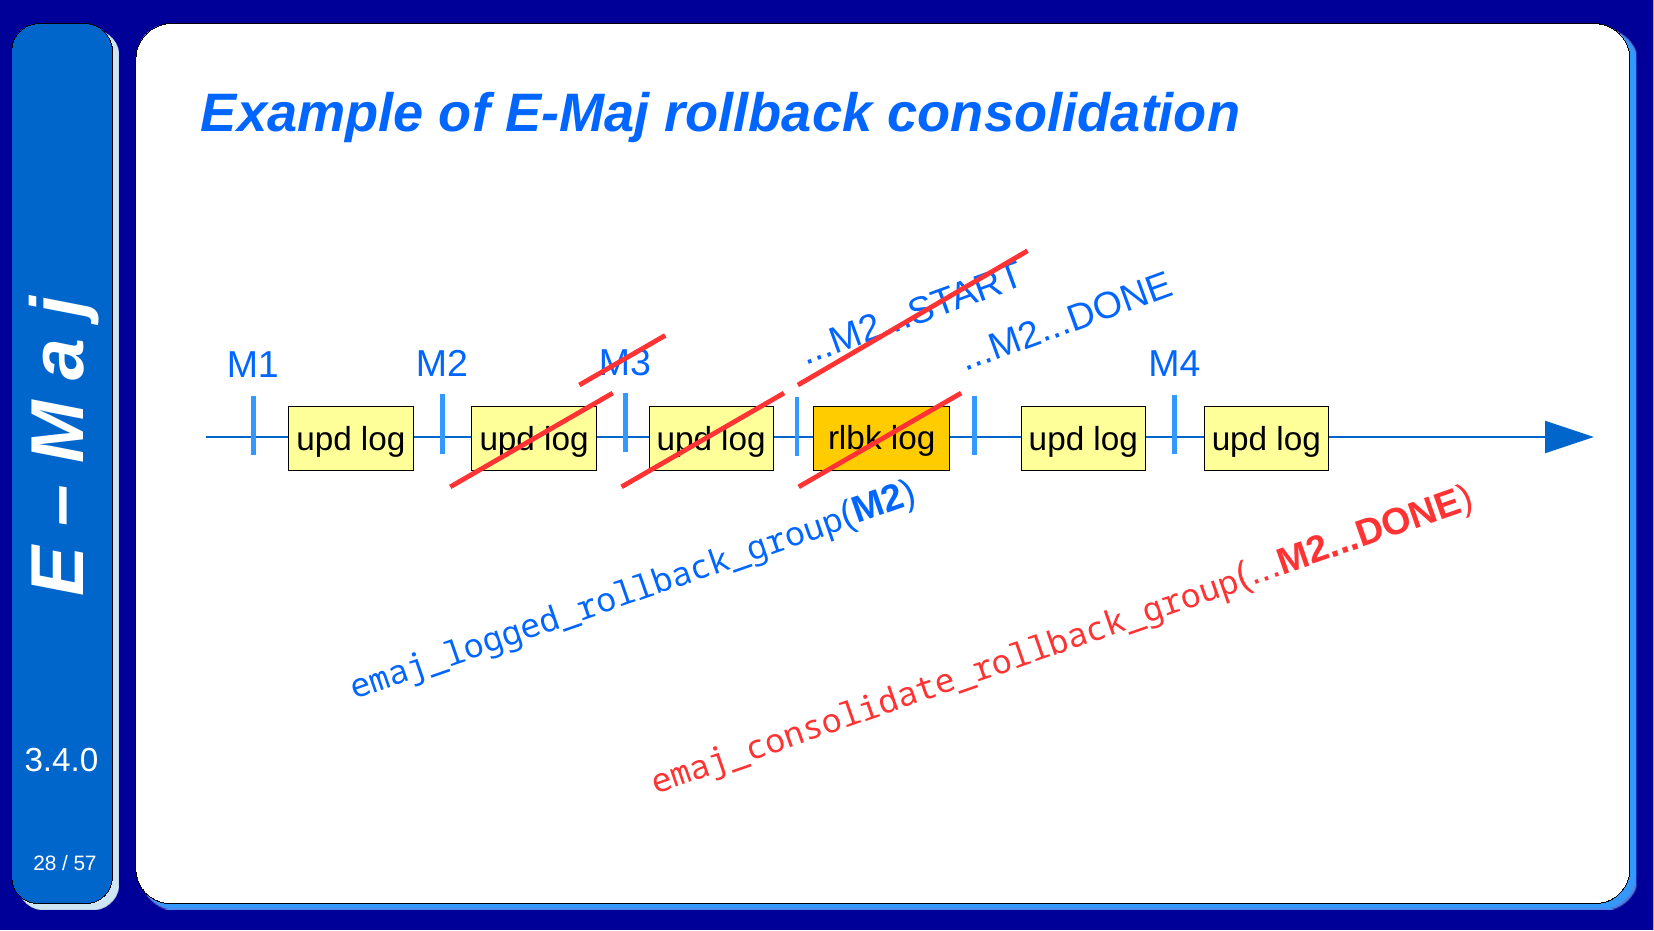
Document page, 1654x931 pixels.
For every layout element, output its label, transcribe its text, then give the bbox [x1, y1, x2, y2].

text_box upd log [485, 406, 597, 471]
text_box upd log [656, 406, 774, 471]
text_box upd log [288, 406, 414, 471]
text_box ...M2...DONE [937, 250, 1195, 391]
text_box ...M2...START [777, 241, 1046, 383]
text_box upd log [649, 406, 755, 467]
text_box rlbk log [813, 406, 932, 471]
text_box rlbk log [833, 406, 950, 471]
text_box upd log [1021, 406, 1146, 471]
text_box M2 [401, 335, 483, 393]
text_box upd log [471, 406, 583, 471]
text_box M4 [1133, 335, 1216, 393]
text_box emaj_consolidate_rollback_group(...M2...DONE) [627, 462, 1499, 825]
title Example of E-Maj rollback consolidation [200, 34, 1575, 191]
text_box M3 [584, 339, 666, 392]
text_box M1 [212, 336, 294, 394]
text_box M3 [584, 334, 661, 378]
text_box emaj_logged_rollback_group(M2) [326, 471, 941, 731]
text_box upd log [1204, 406, 1329, 471]
